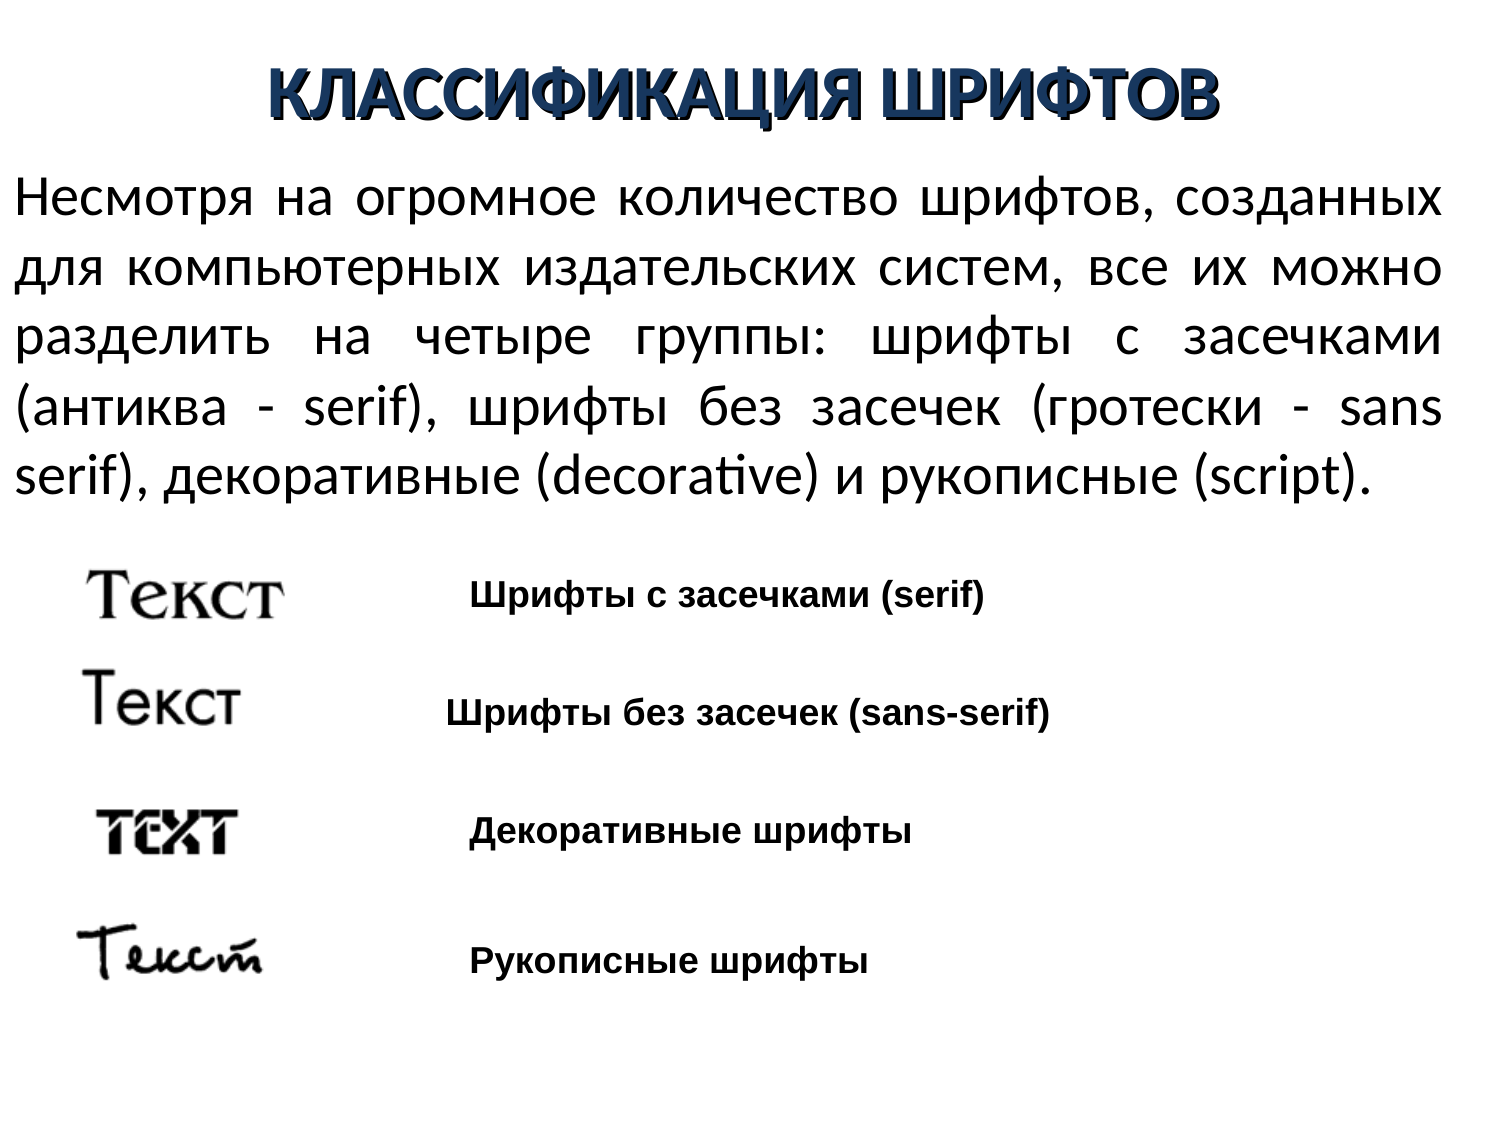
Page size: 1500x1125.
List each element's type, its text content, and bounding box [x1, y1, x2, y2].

text_box Шрифты с засечками (serif) [454, 562, 1022, 623]
text_box КЛАССИФИКАЦИЯ ШРИФТОВ [210, 35, 1278, 141]
picture [53, 786, 272, 875]
text_box Шрифты без засечек (sans-serif) [430, 680, 1140, 742]
picture [53, 656, 272, 745]
text_box Декоративные шрифты [454, 798, 1105, 860]
picture [76, 550, 296, 639]
picture [64, 904, 284, 993]
text_box Рукописные шрифты [454, 928, 963, 990]
text_box Несмотря на огромное количество шрифтов, созданных для компьютерных издательских систем, все их можно разделить на четыре группы: шрифты с засечками (антиква - serif), шрифты без засечек (гротески - sans serif), декоративные (decorative) и рукописные (script). [0, 148, 1459, 515]
